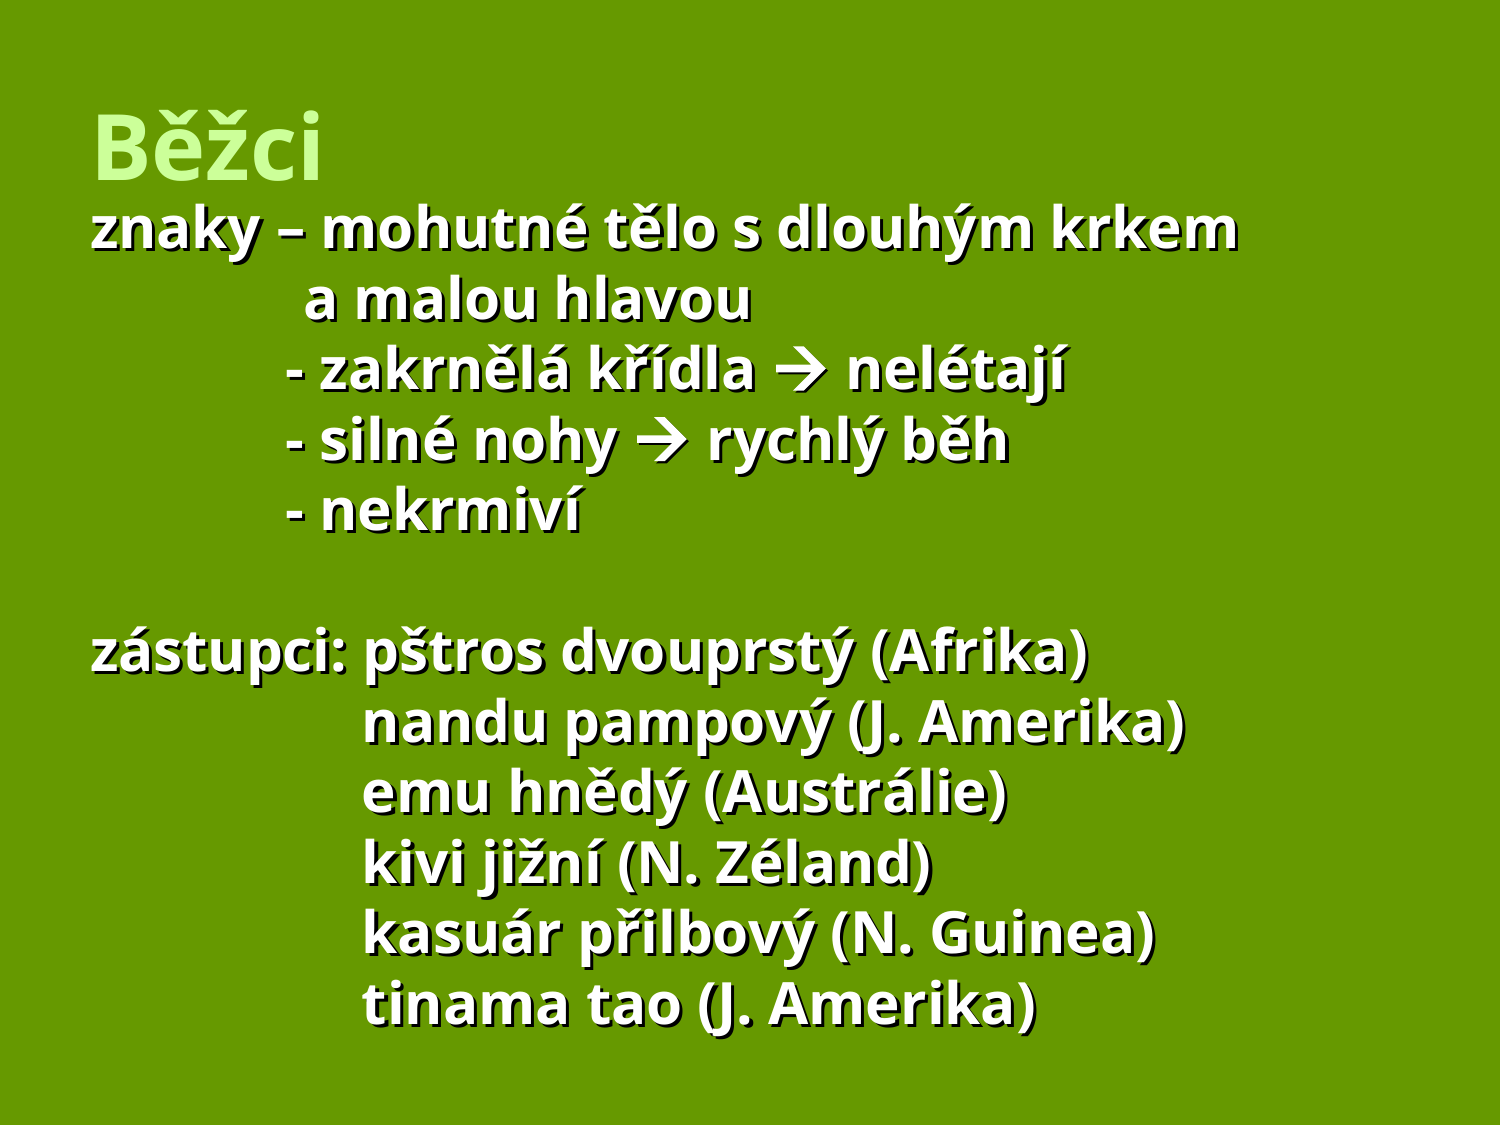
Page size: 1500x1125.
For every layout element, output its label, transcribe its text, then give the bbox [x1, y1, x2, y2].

title Běžci [75, 0, 1426, 196]
list znaky – mohutné tělo s dlouhým krkem a malou hlavou - zakrnělá křídla  nelétají - silné nohy  rychlý běh - nekrmiví zástupci: pštros dvouprstý (Afrika) nandu pampový (J. Amerika) emu hnědý (Austrálie) kivi jižní (N. Zéland) kasuár přilbový (N. Guinea) tinama tao (J. Amerika) [75, 196, 1500, 1066]
